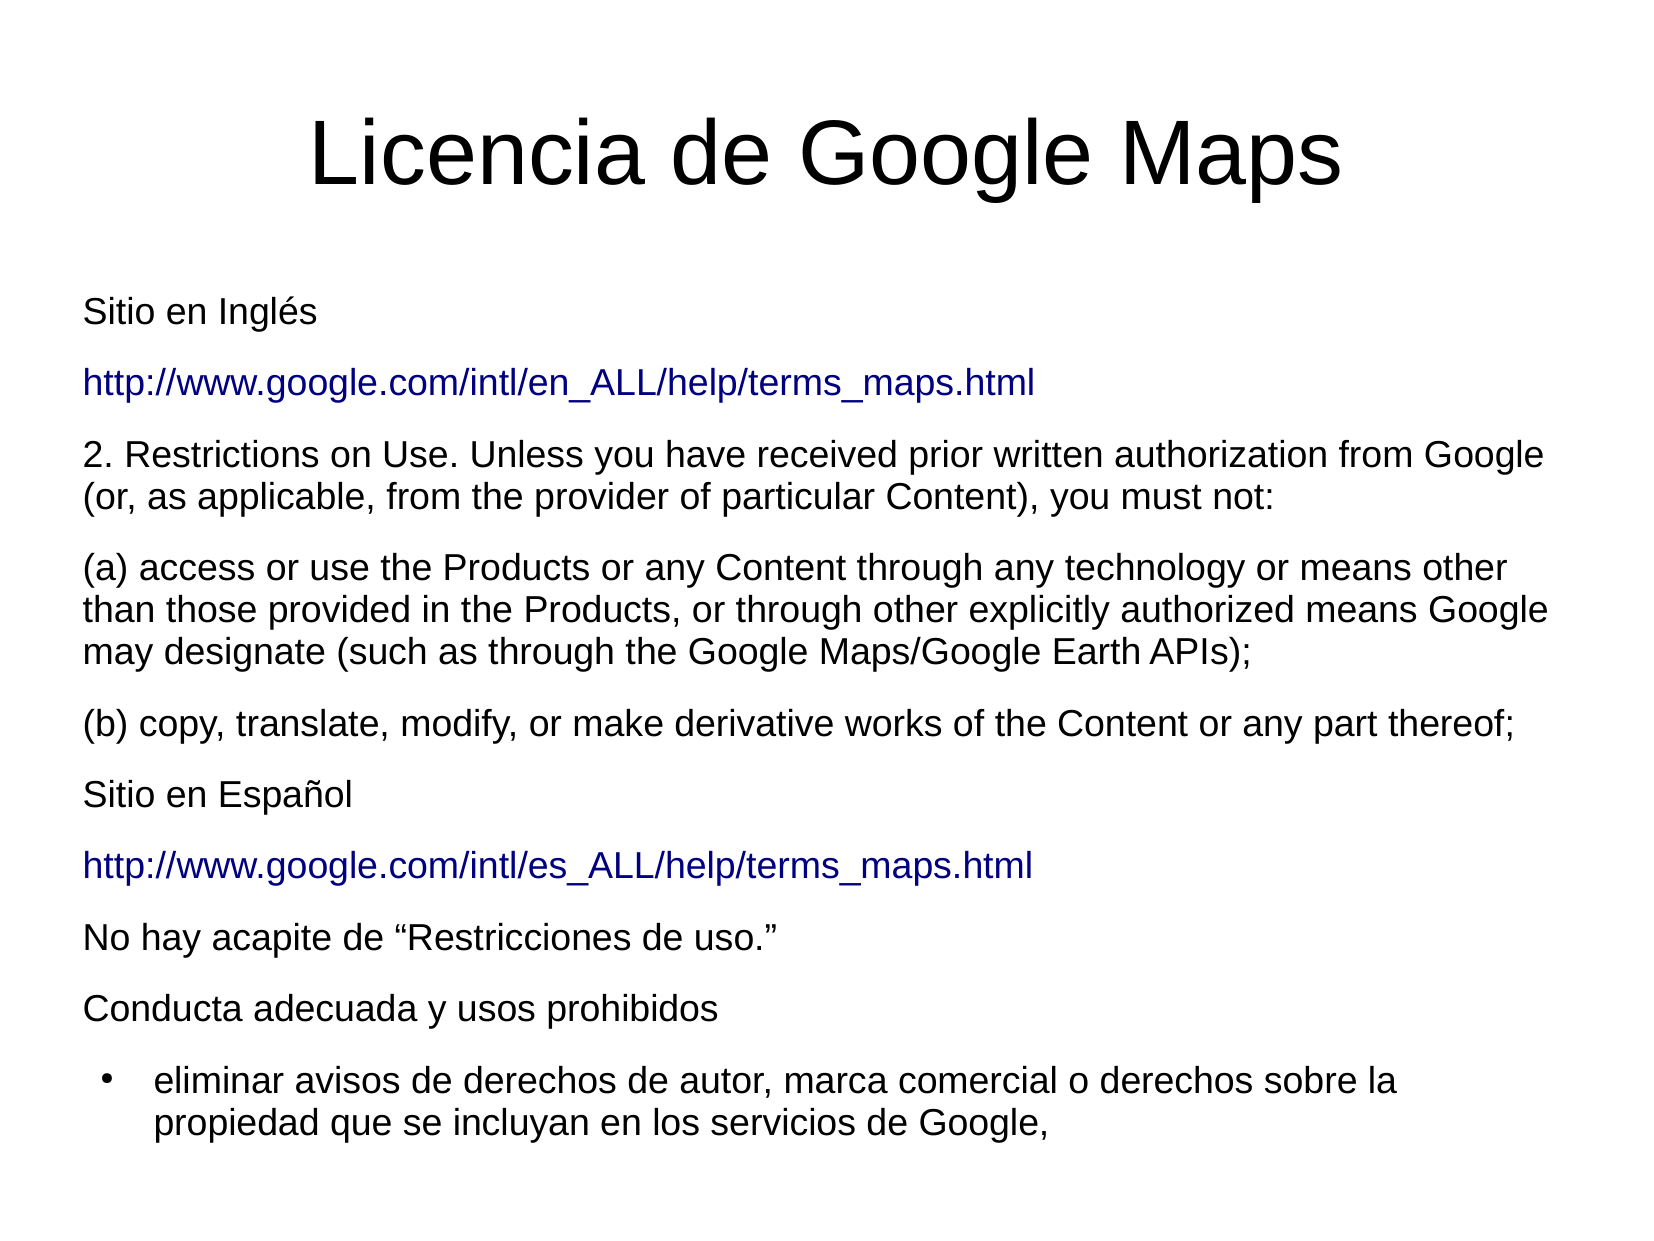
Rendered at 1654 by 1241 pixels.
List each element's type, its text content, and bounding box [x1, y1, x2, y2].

title Licencia de Google Maps [82, 49, 1571, 257]
list Sitio en Inglés http://www.google.com/intl/en_ALL/help/terms_maps.html 2. Restrictions on Use. Unless you have received prior written authorization from Google (or, as applicable, from the provider of particular Content), you must not: (a) access or use the Products or any Content through any technology or means other than those provided in the Products, or through other explicitly authorized means Google may designate (such as through the Google Maps/Google Earth APIs); (b) copy, translate, modify, or make derivative works of the Content or any part thereof; Sitio en Español http://www.google.com/intl/es_ALL/help/terms_maps.html No hay acapite de “Restricciones de uso.” Conducta adecuada y usos prohibidos eliminar avisos de derechos de autor, marca comercial o derechos sobre la propiedad que se incluyan en los servicios de Google, [82, 290, 1571, 1144]
